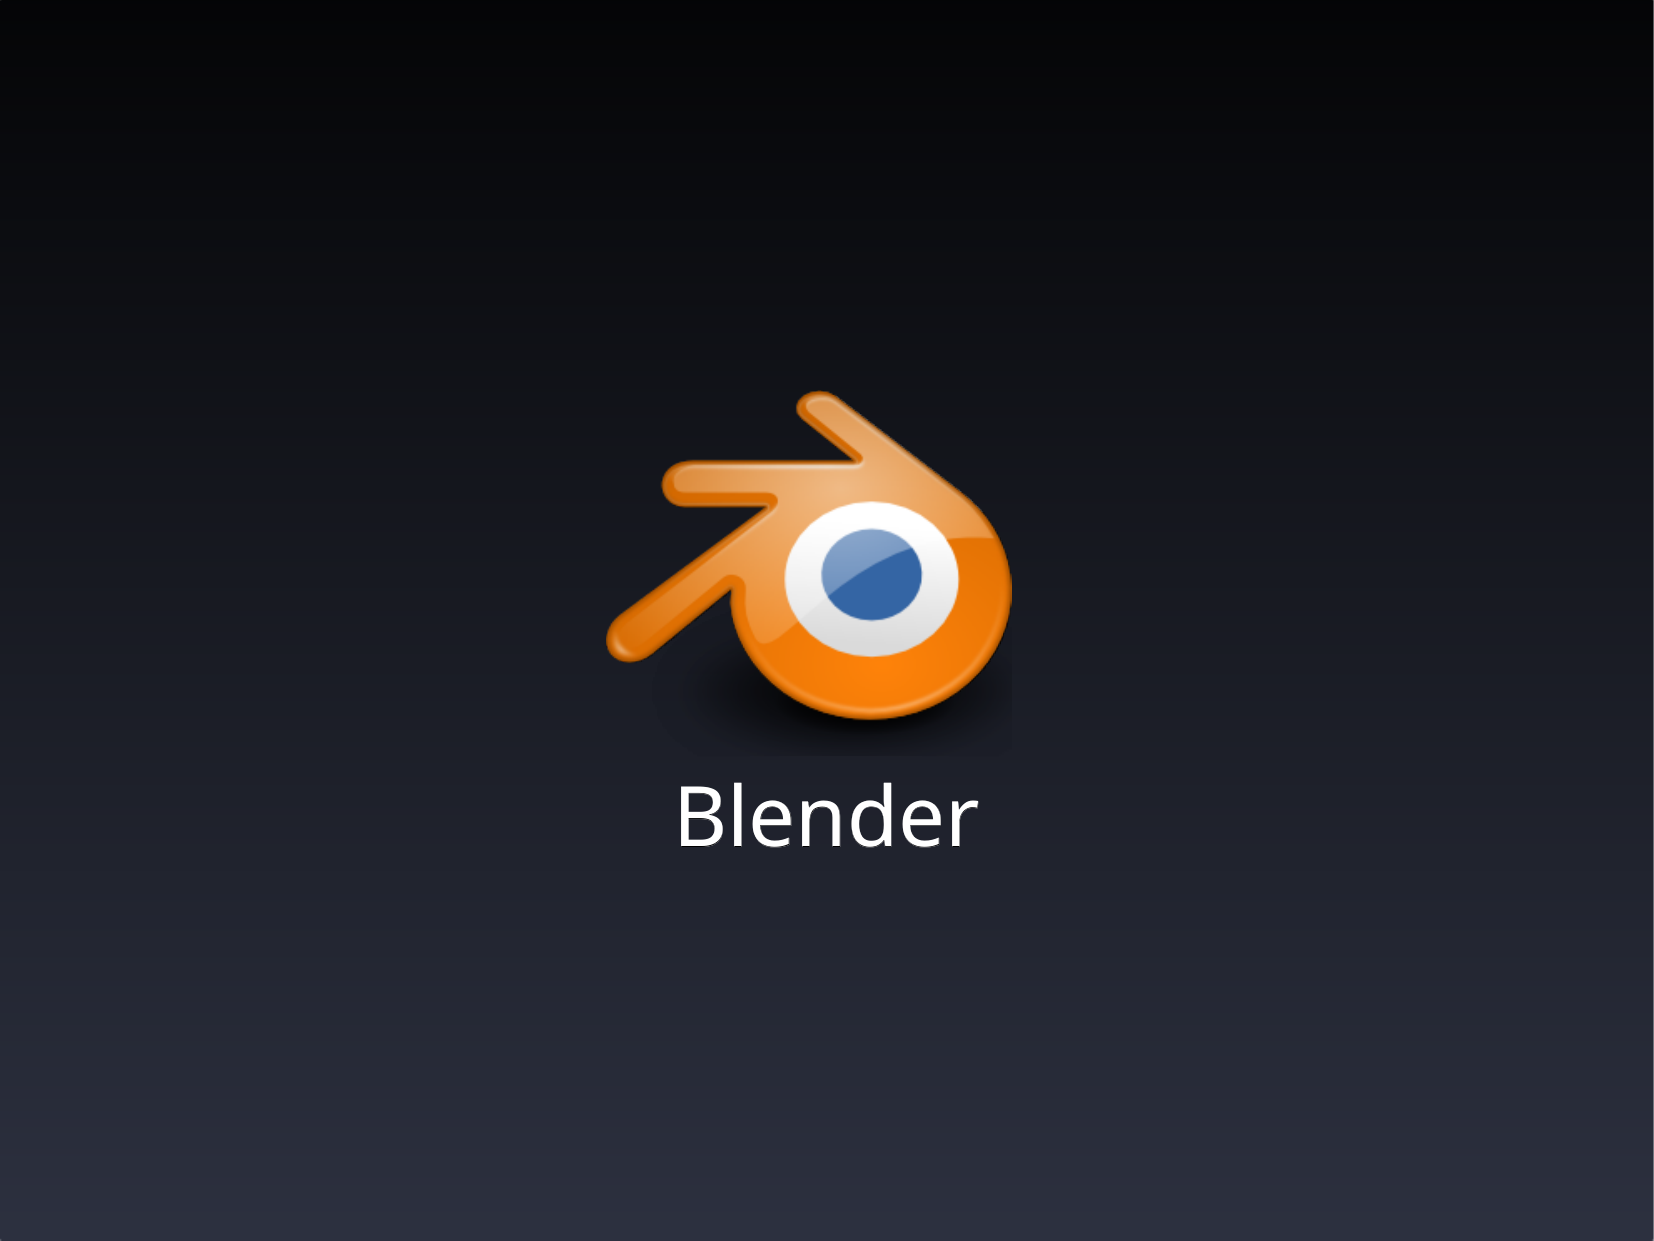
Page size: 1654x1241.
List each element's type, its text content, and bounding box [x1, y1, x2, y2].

picture [0, 0, 1654, 1241]
text_box Blender [206, 750, 1447, 860]
